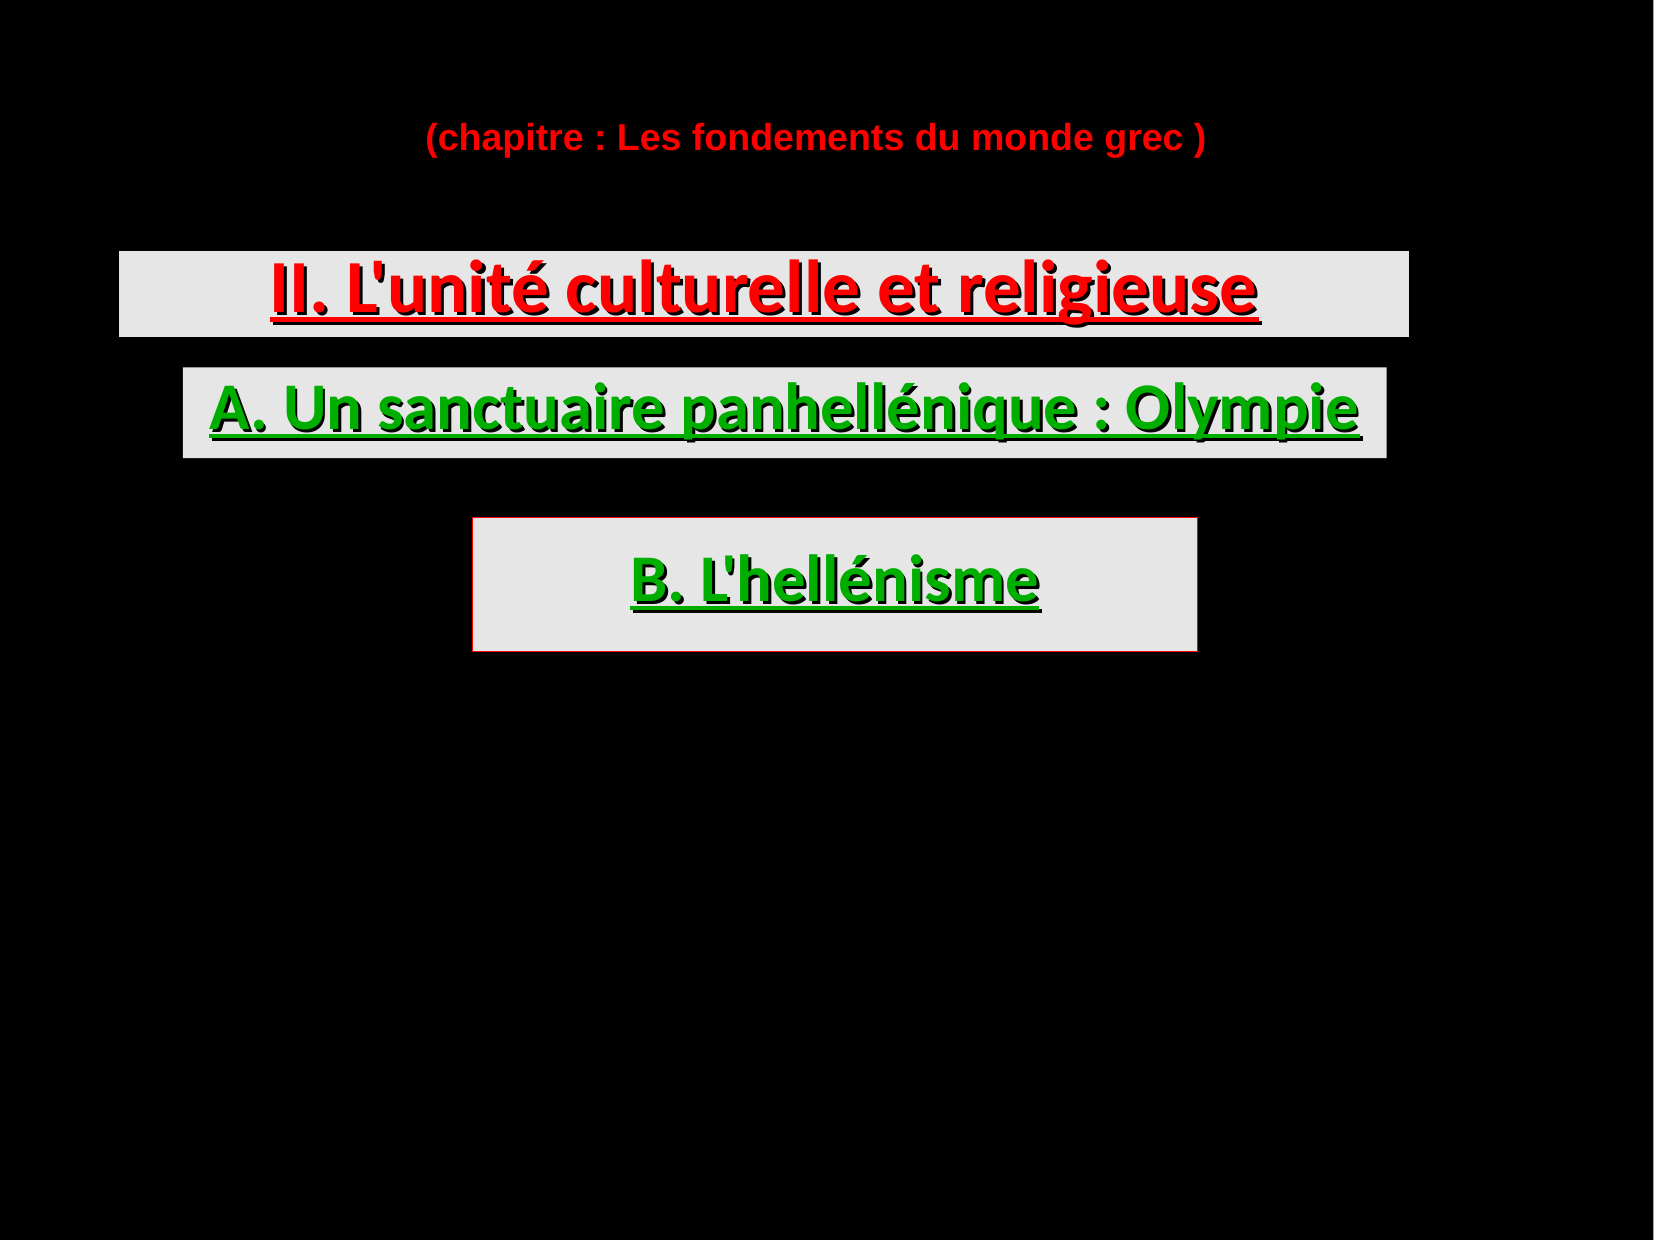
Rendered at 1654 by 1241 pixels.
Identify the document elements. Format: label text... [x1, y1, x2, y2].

text_box A. Un sanctuaire panhellénique : Olympie [182, 367, 1387, 459]
text_box (chapitre : Les fondements du monde grec ) [87, 75, 1566, 174]
text_box II. L'unité culturelle et religieuse [118, 250, 1410, 338]
text_box B. L'hellénisme [472, 517, 1198, 652]
